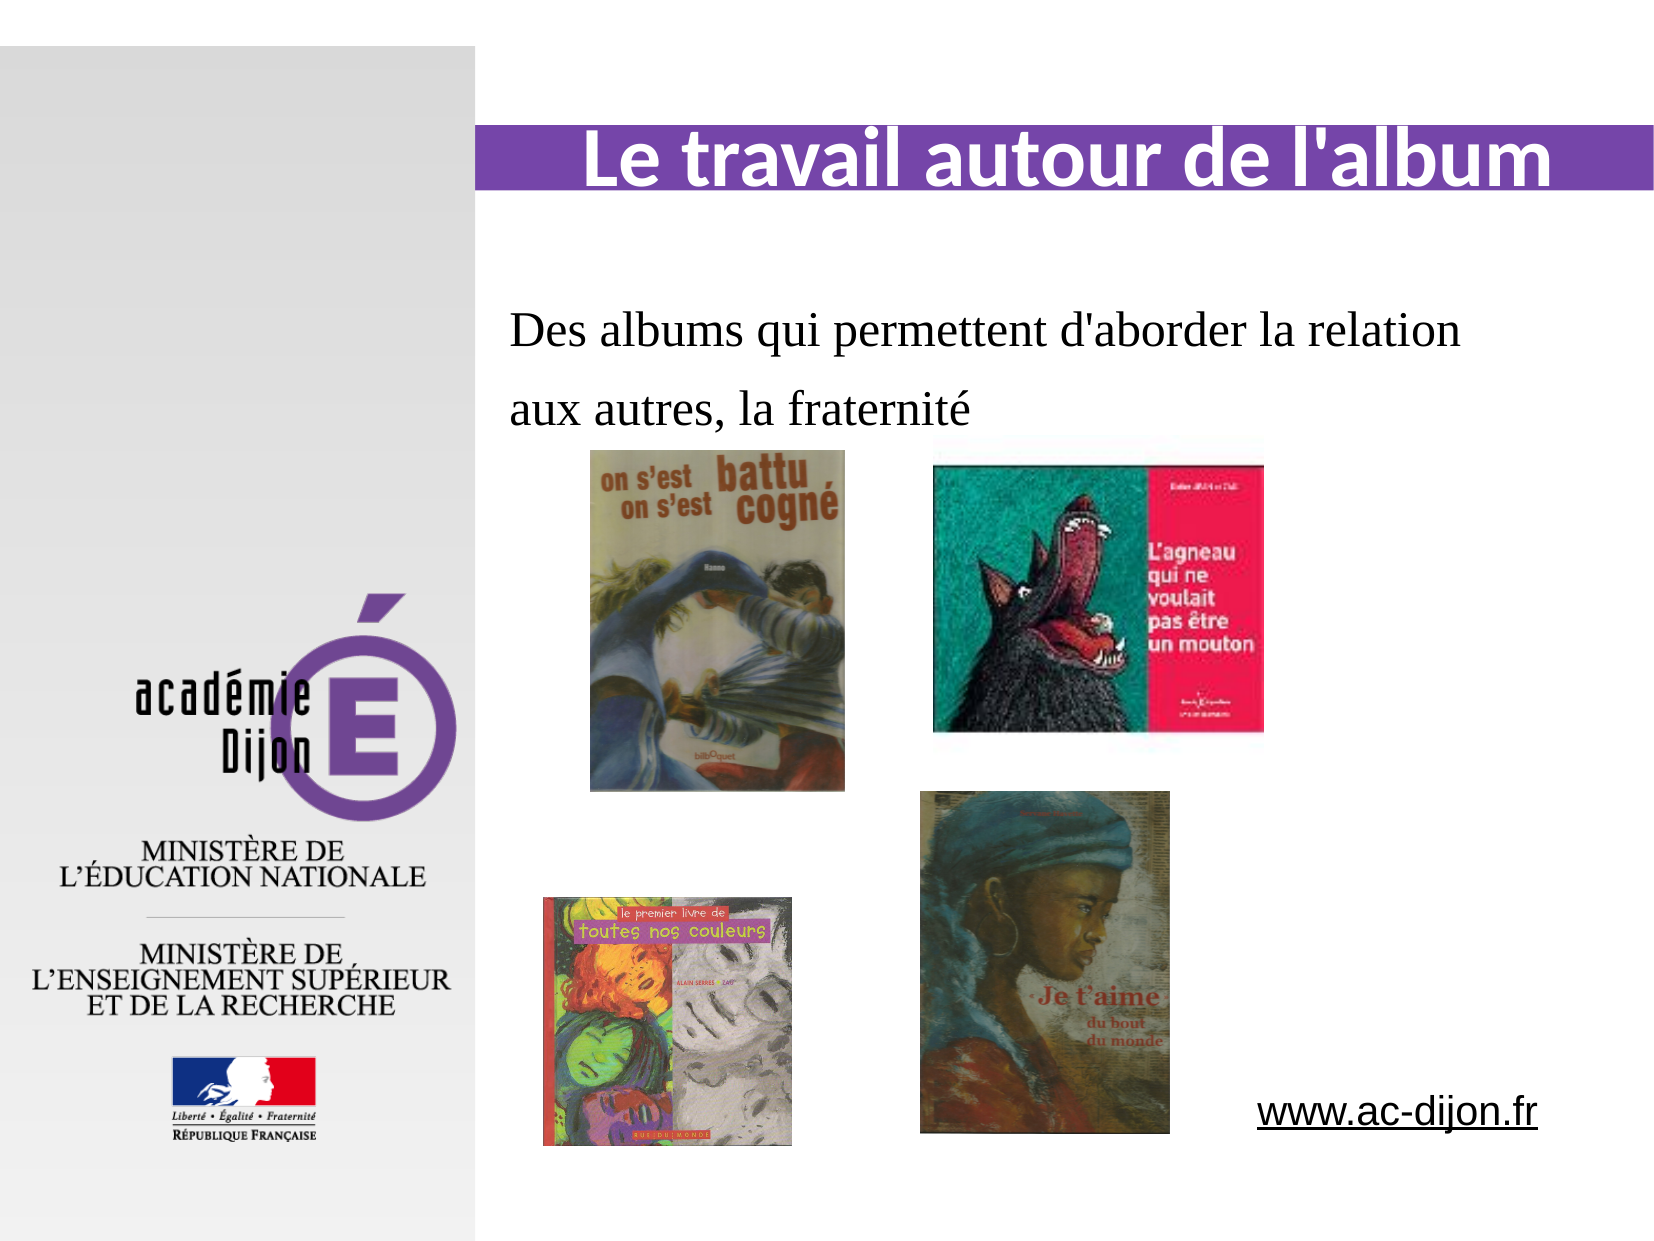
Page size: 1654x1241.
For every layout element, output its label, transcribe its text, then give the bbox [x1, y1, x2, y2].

picture [933, 435, 1264, 766]
picture [543, 897, 792, 1146]
picture [32, 593, 457, 1142]
picture [920, 791, 1170, 1134]
picture [590, 450, 845, 792]
title Le travail autour de l'album [397, 49, 1570, 256]
list Des albums qui permettent d'aborder la relation aux autres, la fraternité [494, 289, 1628, 1026]
